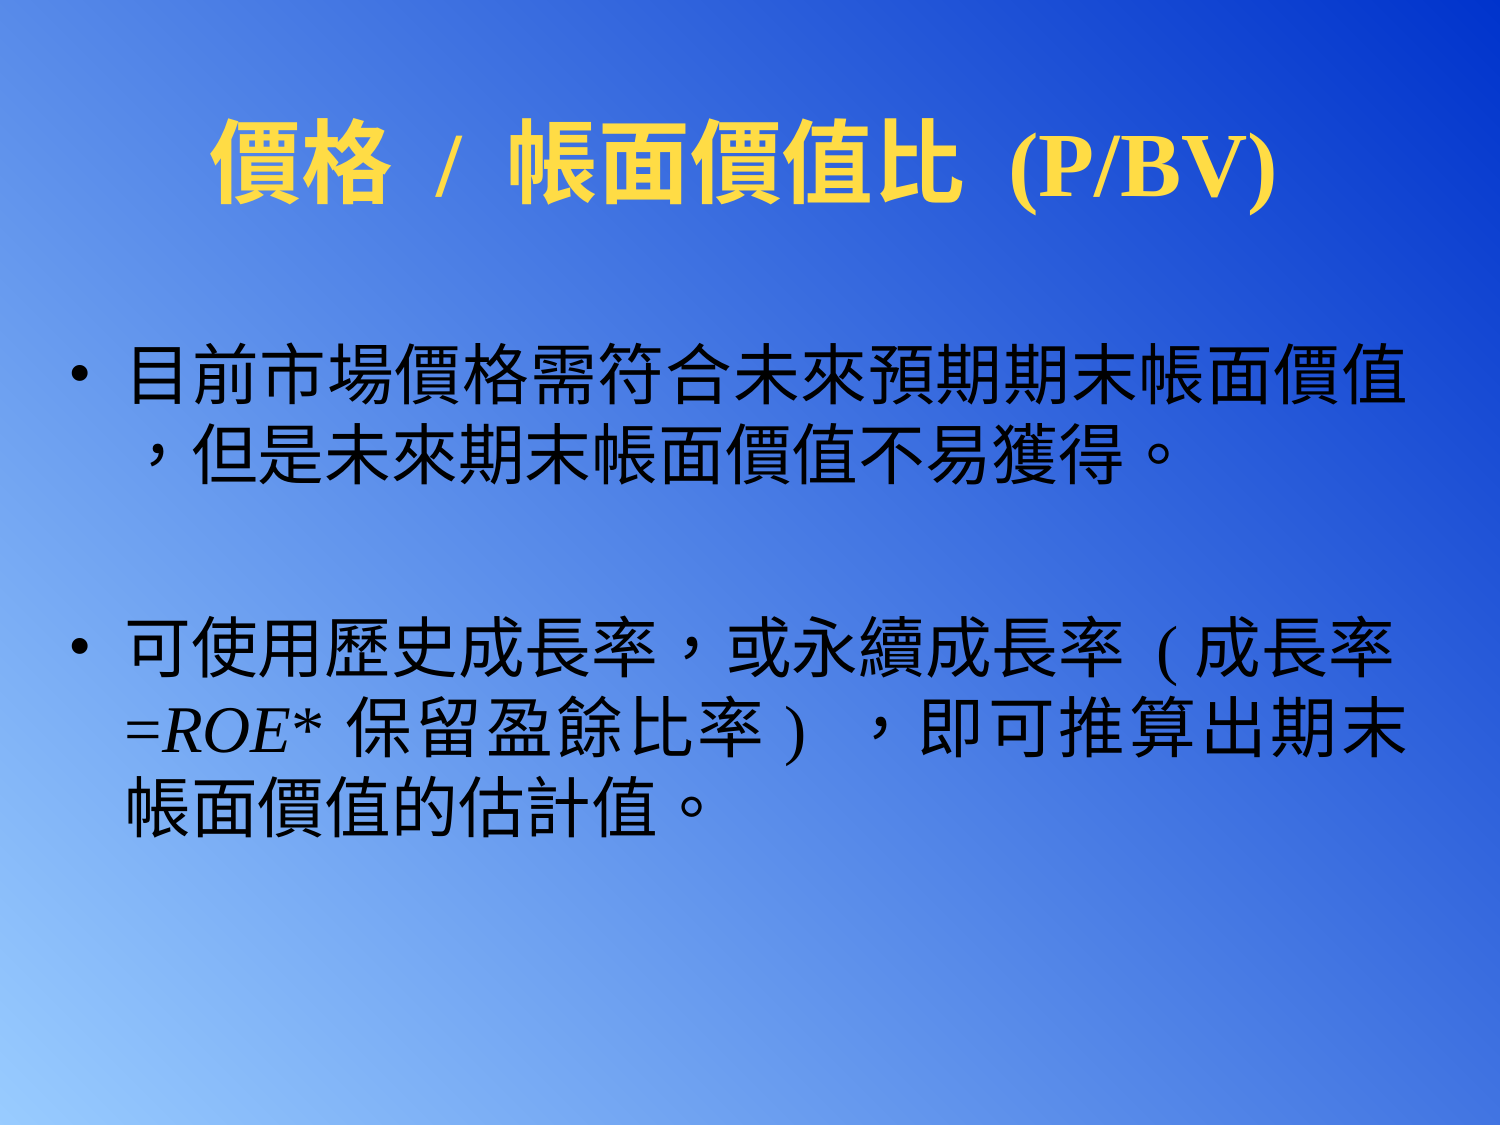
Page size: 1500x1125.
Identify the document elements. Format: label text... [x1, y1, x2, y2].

title 價格 / 帳面價值比 (P/BV) [41, 66, 1447, 254]
list 目前市場價格需符合未來預期期末帳面價值，但是未來期末帳面價值不易獲得。 可使用歷史成長率，或永續成長率 (成長率=ROE*保留盈餘比率) ，即可推算出期末帳面價值的估計值。 [53, 324, 1424, 917]
